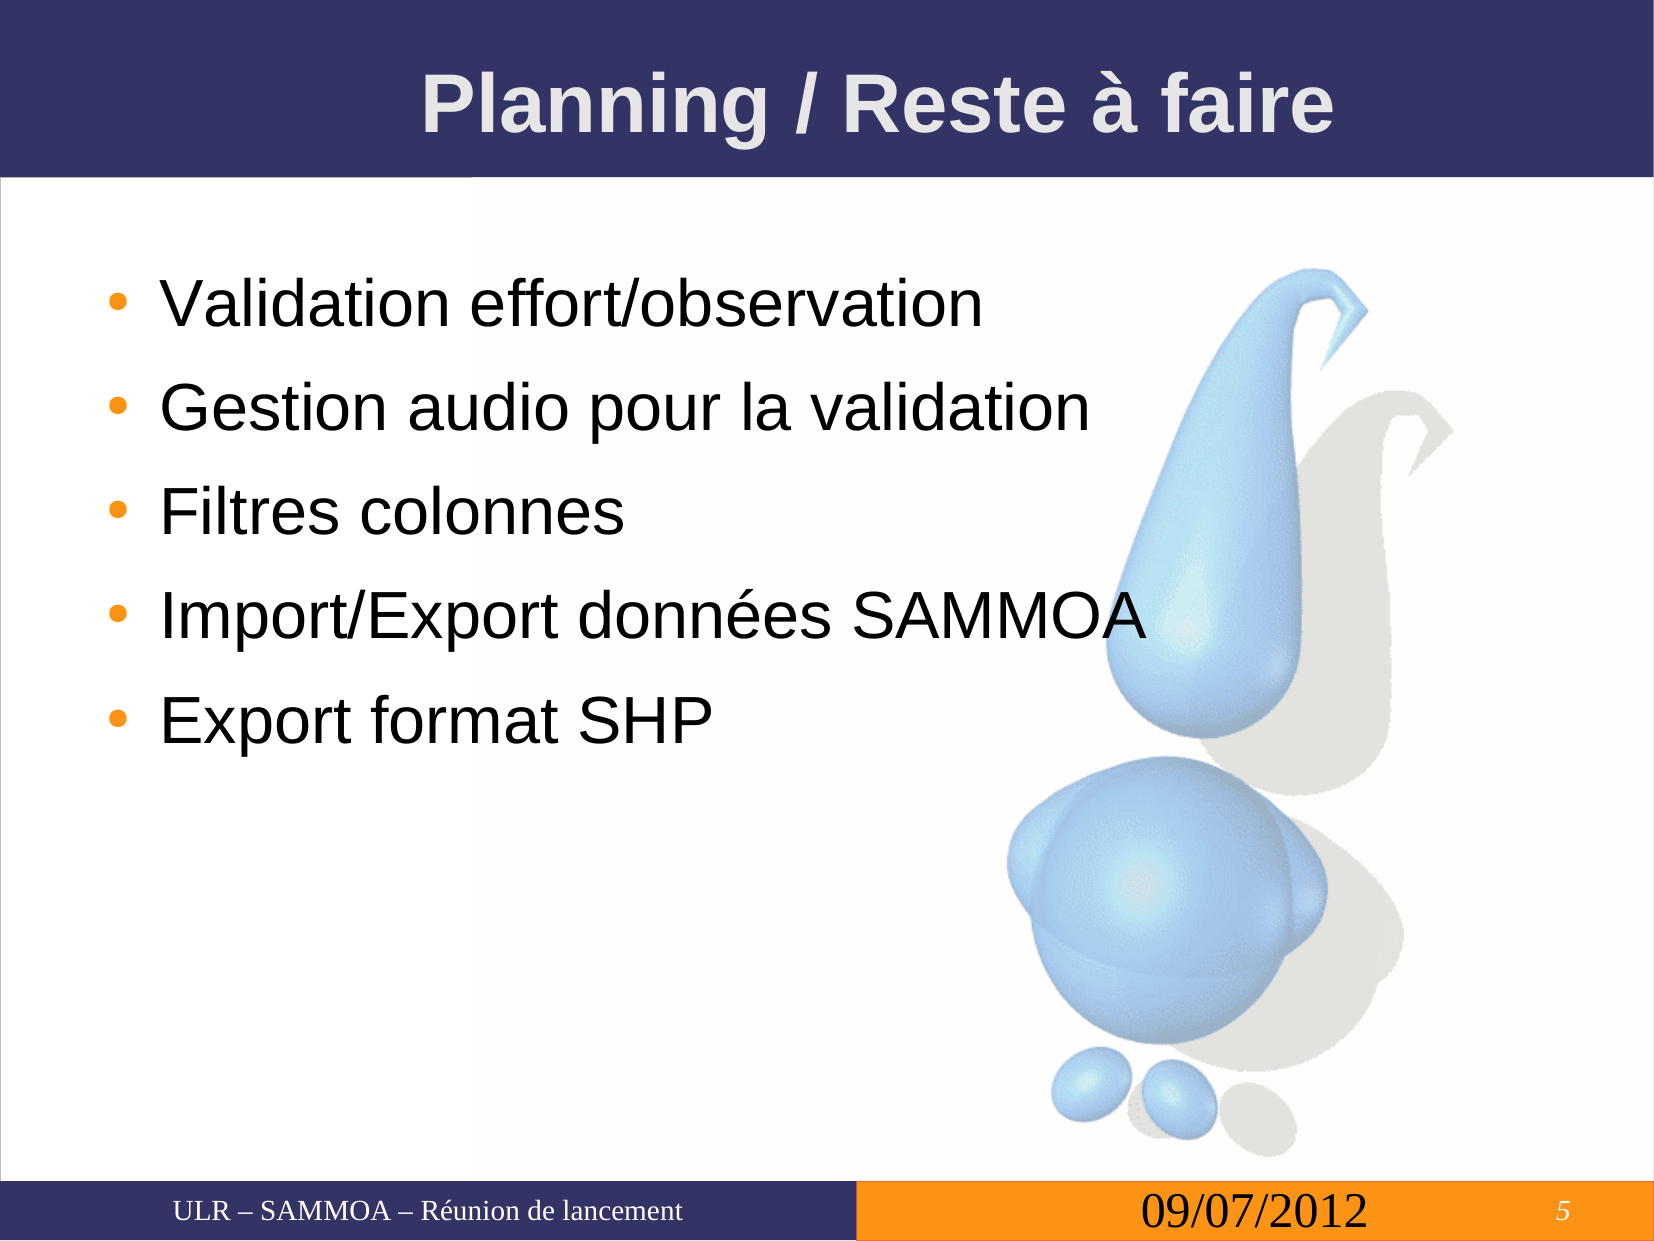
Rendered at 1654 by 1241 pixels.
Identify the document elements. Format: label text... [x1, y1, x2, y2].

picture [472, 178, 1654, 1181]
list Validation effort/observation Gestion audio pour la validation Filtres colonnes Import/Export données SAMMOA Export format SHP [88, 265, 1595, 1152]
title Planning / Reste à faire [123, 0, 1536, 208]
